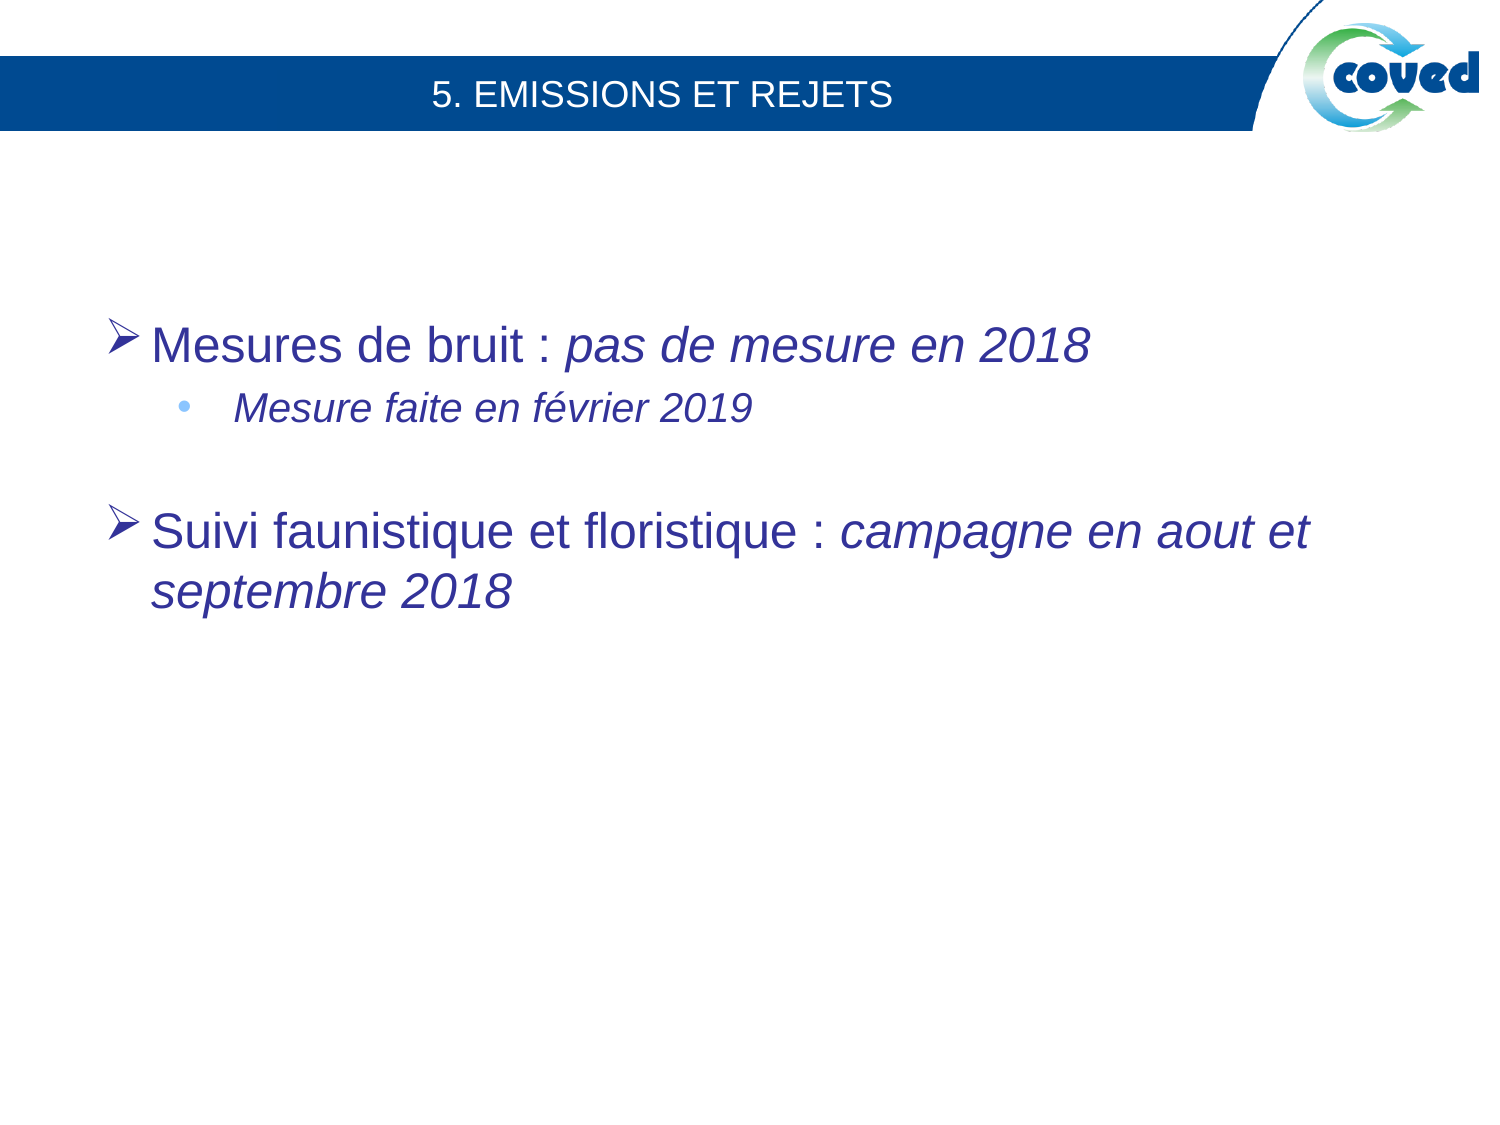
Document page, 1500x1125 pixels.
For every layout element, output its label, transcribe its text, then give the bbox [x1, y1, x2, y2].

list Mesures de bruit : pas de mesure en 2018 Mesure faite en février 2019 Suivi faunistique et floristique : campagne en aout et septembre 2018 [89, 164, 1394, 1005]
text_box 5. EMISSIONS ET REJETS [416, 62, 909, 123]
picture [0, 0, 1500, 132]
